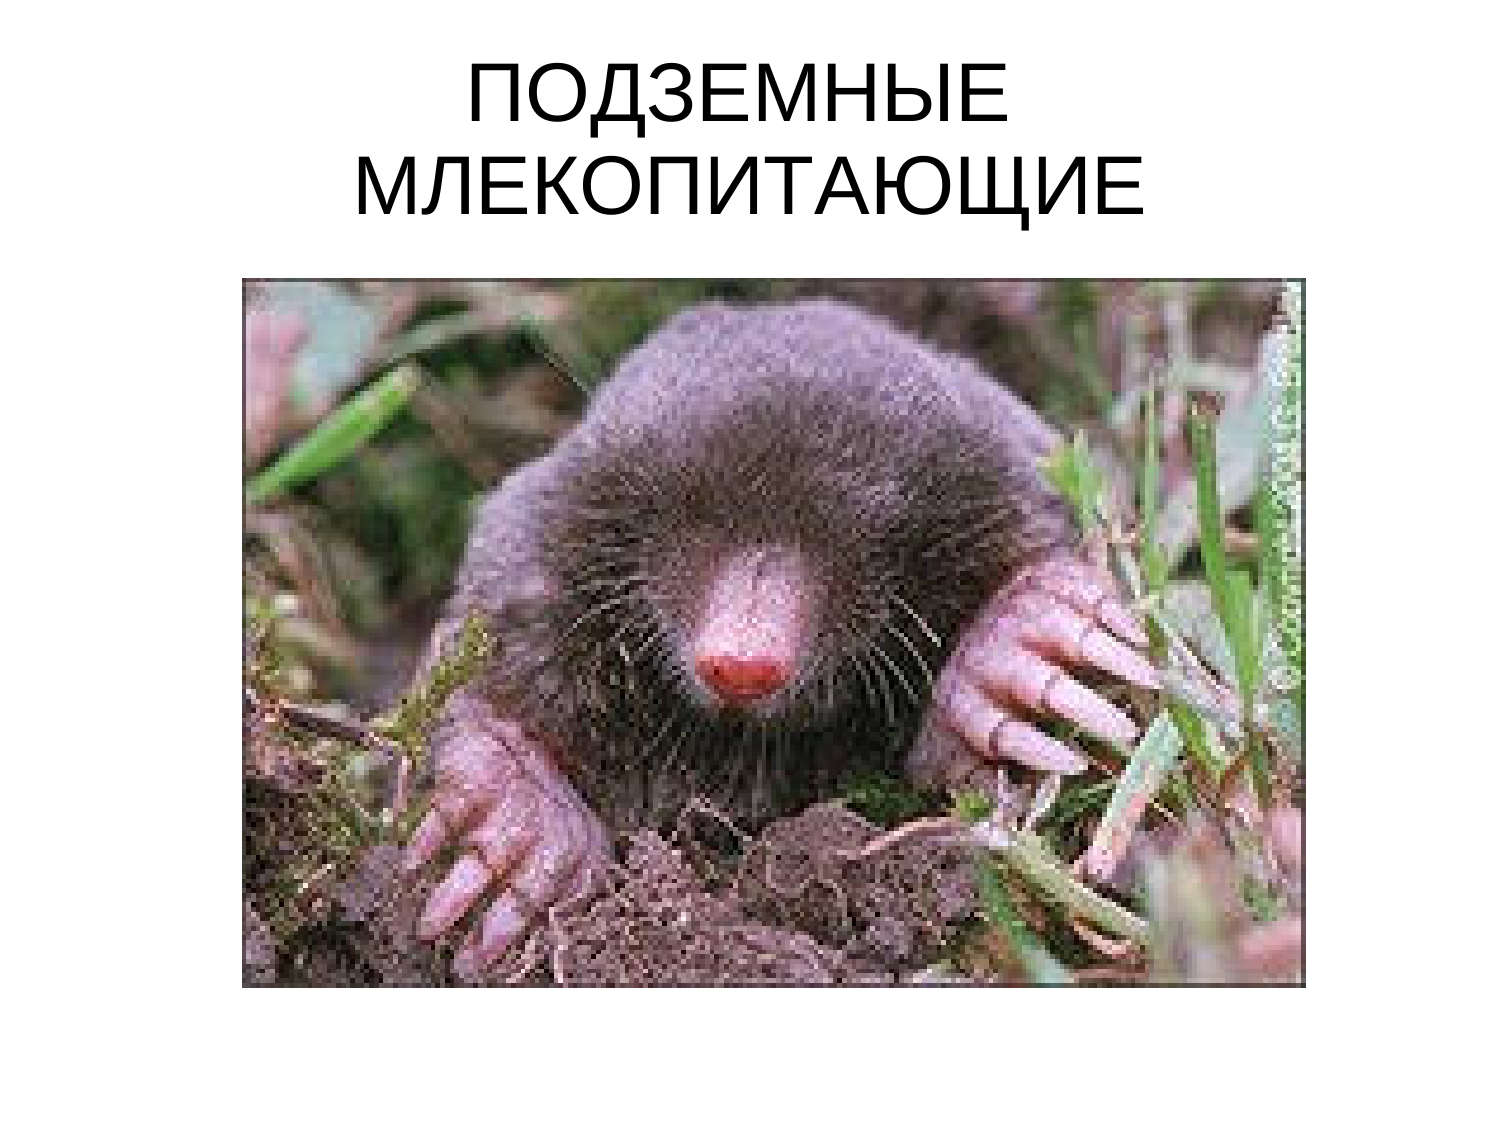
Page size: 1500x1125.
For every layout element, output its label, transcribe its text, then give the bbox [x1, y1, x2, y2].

picture [242, 278, 1306, 988]
title ПОДЗЕМНЫЕ МЛЕКОПИТАЮЩИЕ [75, 31, 1426, 247]
